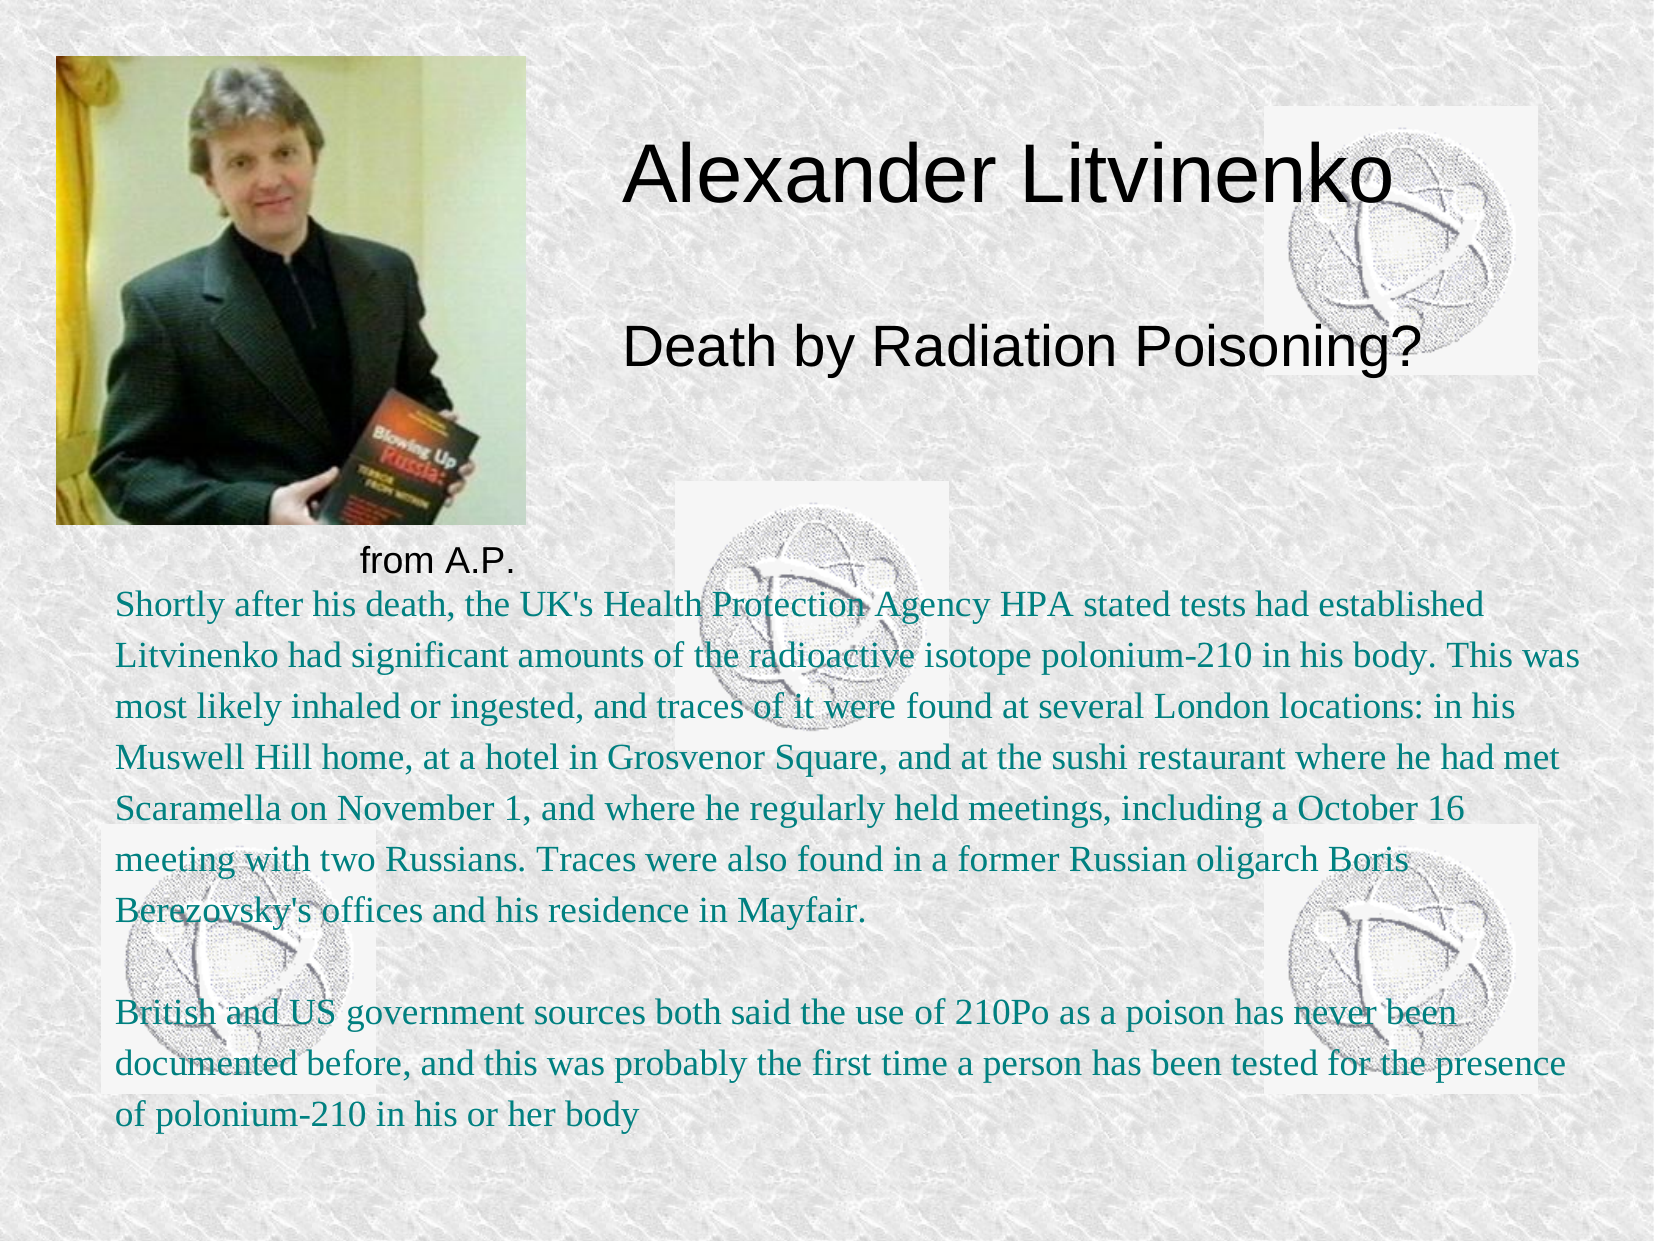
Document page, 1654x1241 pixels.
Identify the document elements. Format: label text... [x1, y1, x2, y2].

picture [0, 0, 1654, 1241]
text_box from A.P. [337, 525, 539, 611]
chart [113, 576, 1594, 1200]
text_box Alexander Litvinenko Death by Radiation Poisoning? [600, 112, 1447, 476]
